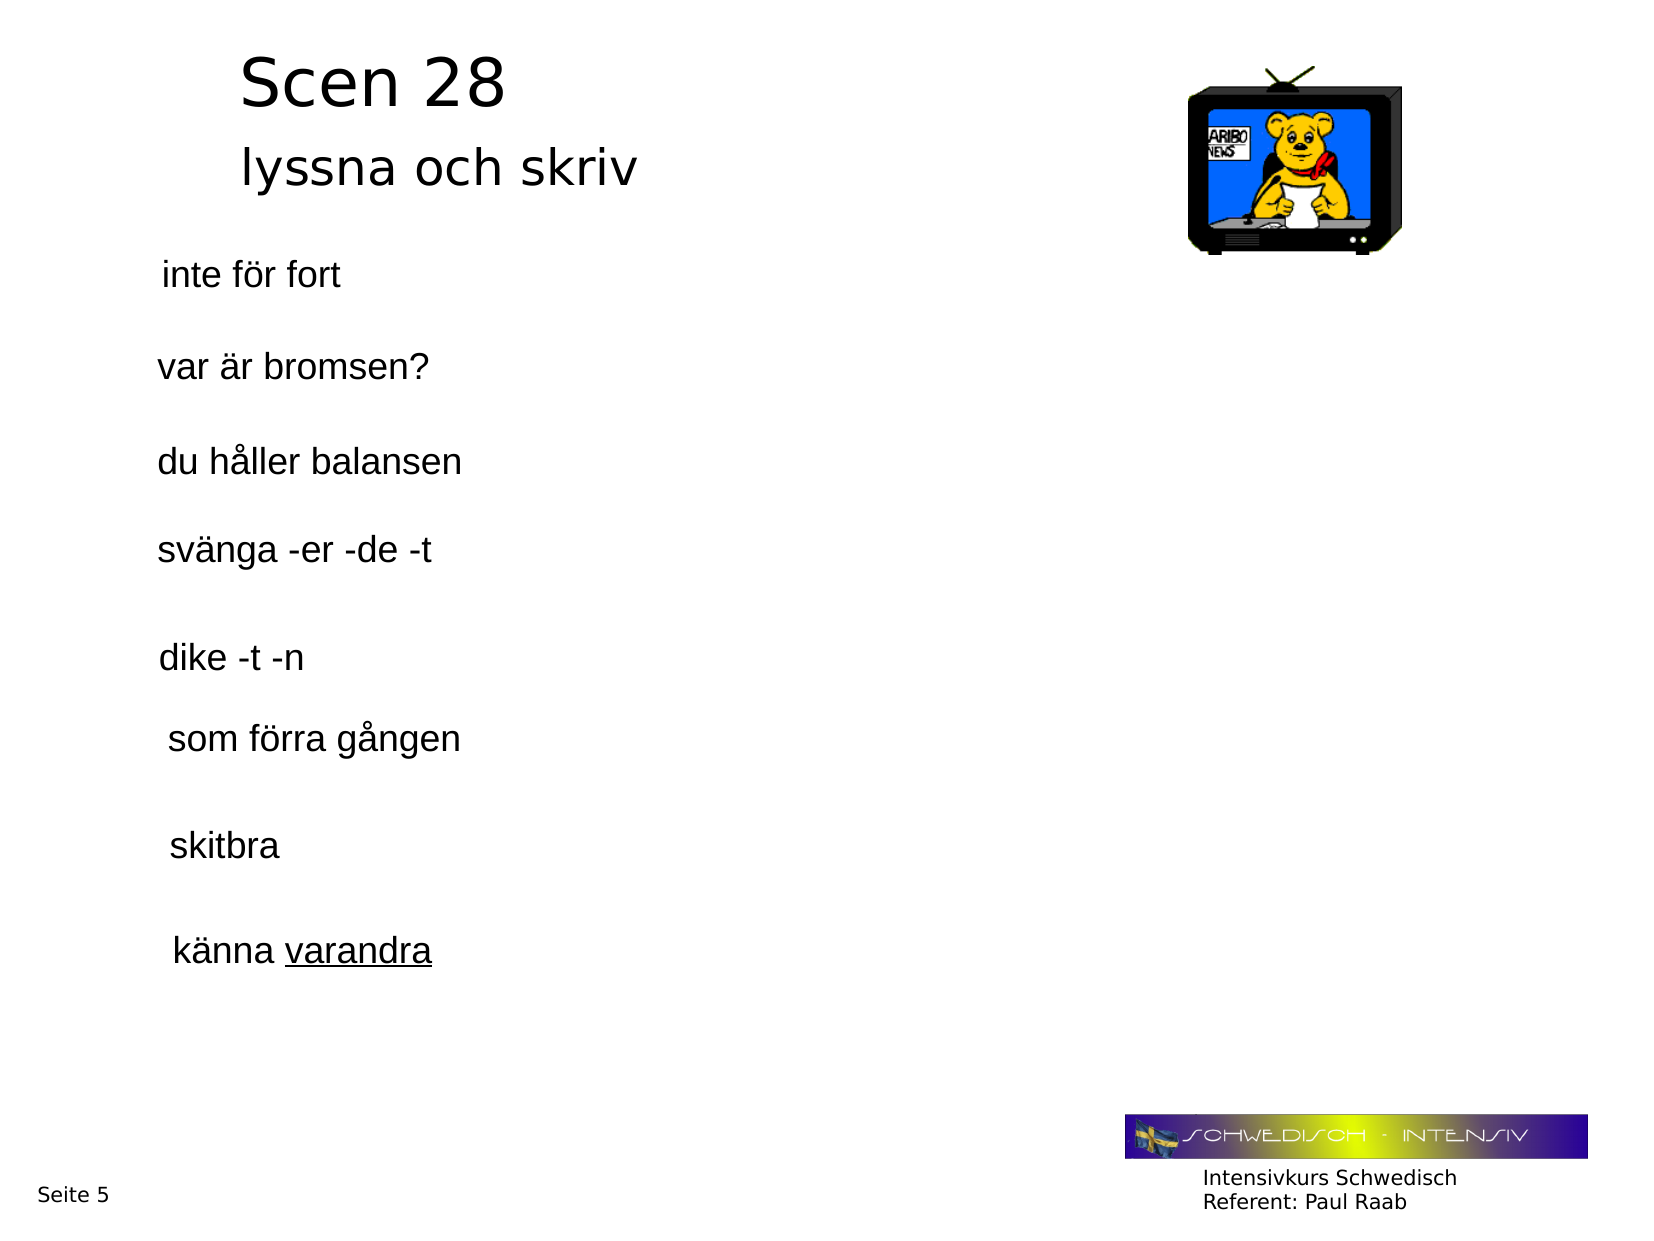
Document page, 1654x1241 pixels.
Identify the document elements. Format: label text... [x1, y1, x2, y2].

picture [1188, 66, 1402, 255]
text_box lyssna och skriv [225, 131, 794, 205]
text_box som förra gången [153, 710, 498, 769]
text_box dike -t -n [144, 629, 352, 687]
picture [1125, 1114, 1588, 1159]
text_box inte för fort [147, 245, 389, 303]
text_box skitbra [154, 816, 313, 875]
text_box känna varandra [157, 921, 459, 980]
text_box Scen 28 [203, 37, 539, 130]
text_box var är bromsen? [142, 338, 487, 396]
text_box du håller balansen [142, 432, 487, 491]
text_box svänga -er -de -t [142, 521, 487, 580]
